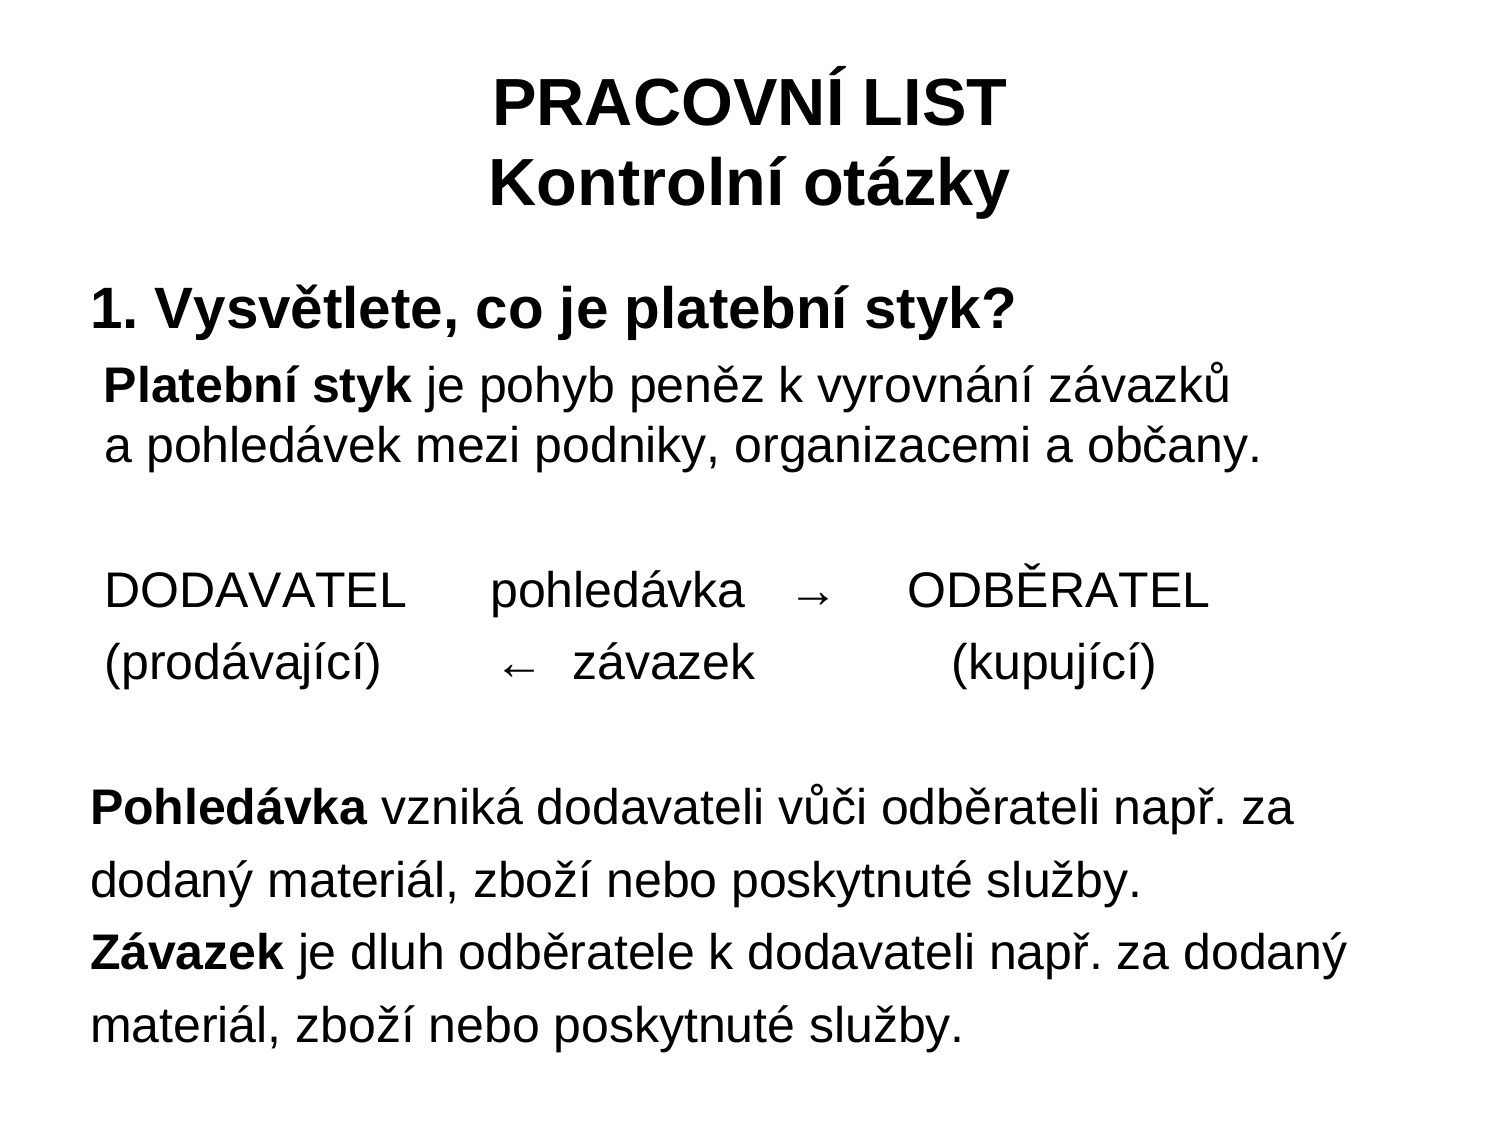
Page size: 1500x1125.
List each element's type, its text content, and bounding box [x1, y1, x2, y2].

list 1. Vysvětlete, co je platební styk? Platební styk je pohyb peněz k vyrovnání závazků a pohledávek mezi podniky, organizacemi a občany. DODAVATEL pohledávka → ODBĚRATEL (prodávající) ← závazek (kupující) Pohledávka vzniká dodavateli vůči odběrateli např. za dodaný materiál, zboží nebo poskytnuté služby. Závazek je dluh odběratele k dodavateli např. za dodaný materiál, zboží nebo poskytnuté služby. [75, 262, 1426, 1125]
title PRACOVNÍ LIST Kontrolní otázky [75, 45, 1426, 233]
